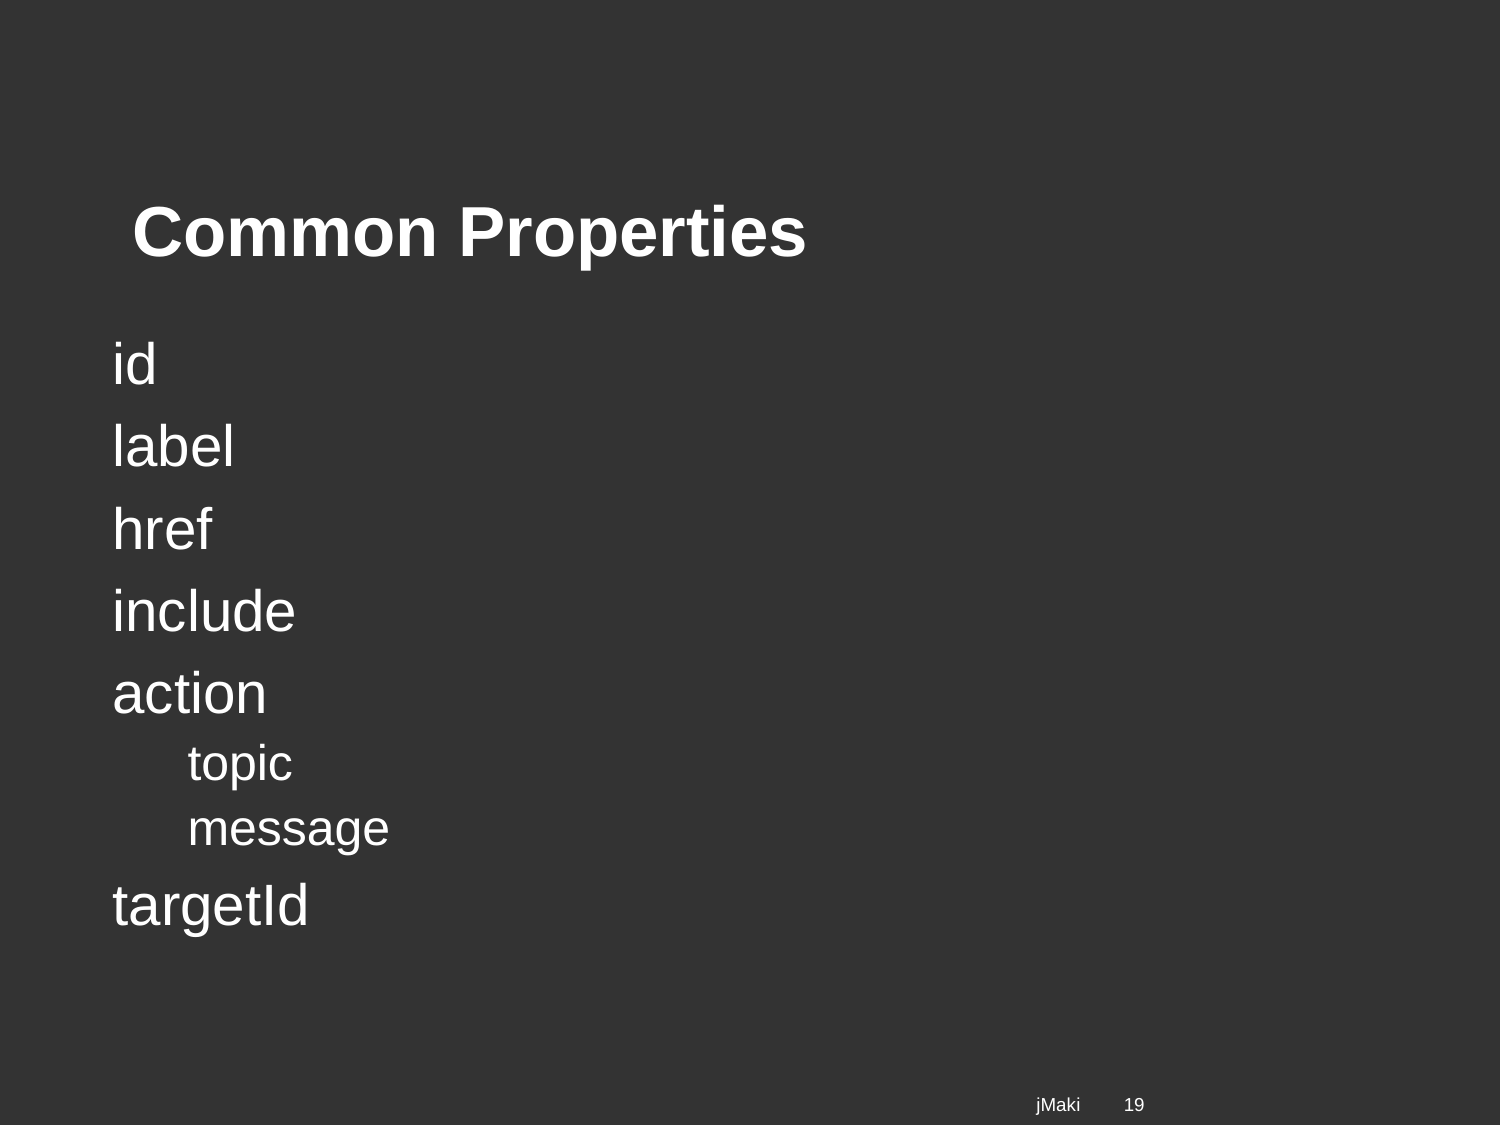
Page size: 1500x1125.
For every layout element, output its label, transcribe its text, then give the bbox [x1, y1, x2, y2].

list id label href include action topic message targetId [112, 337, 1463, 1030]
title Common Properties [112, 119, 1417, 271]
